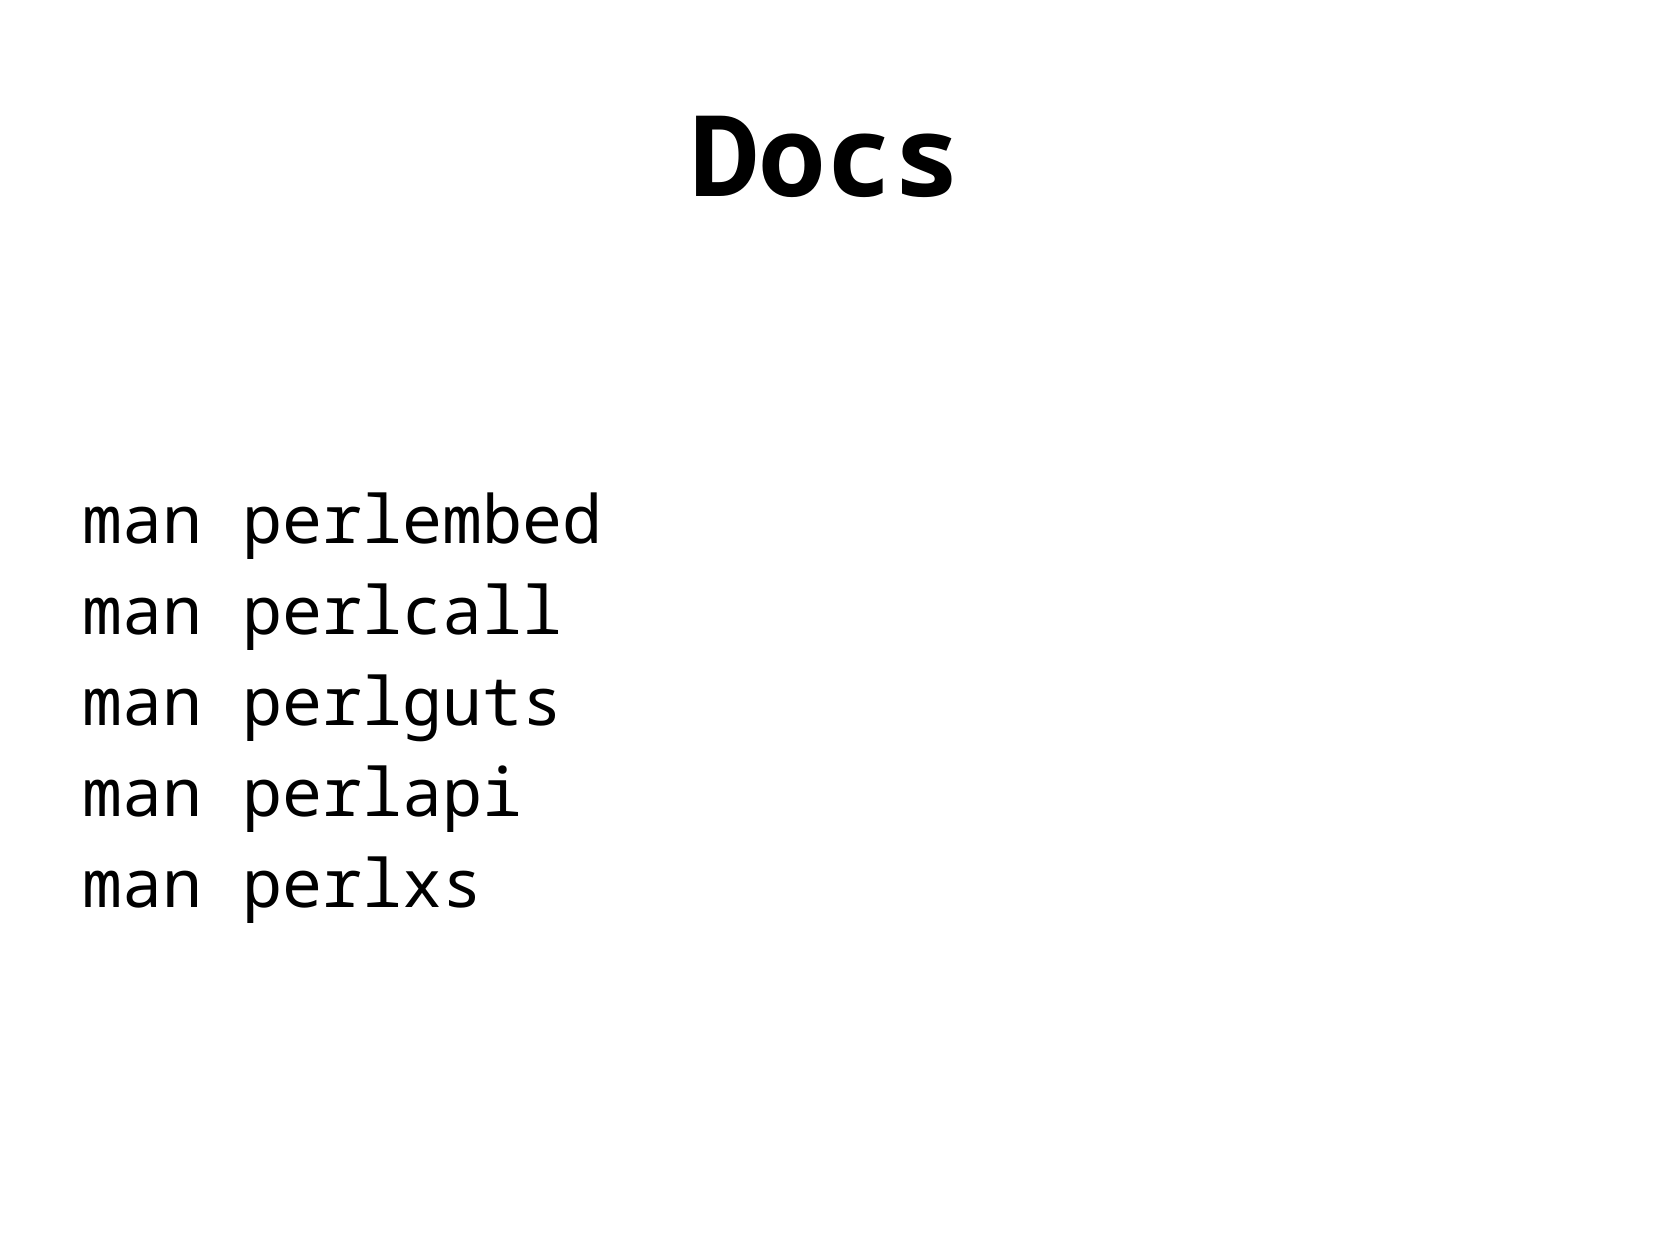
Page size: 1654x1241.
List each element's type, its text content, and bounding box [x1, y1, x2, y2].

title Docs [82, 56, 1571, 250]
subtitle man perlembed man perlcall man perlguts man perlapi man perlxs [82, 297, 1571, 1102]
